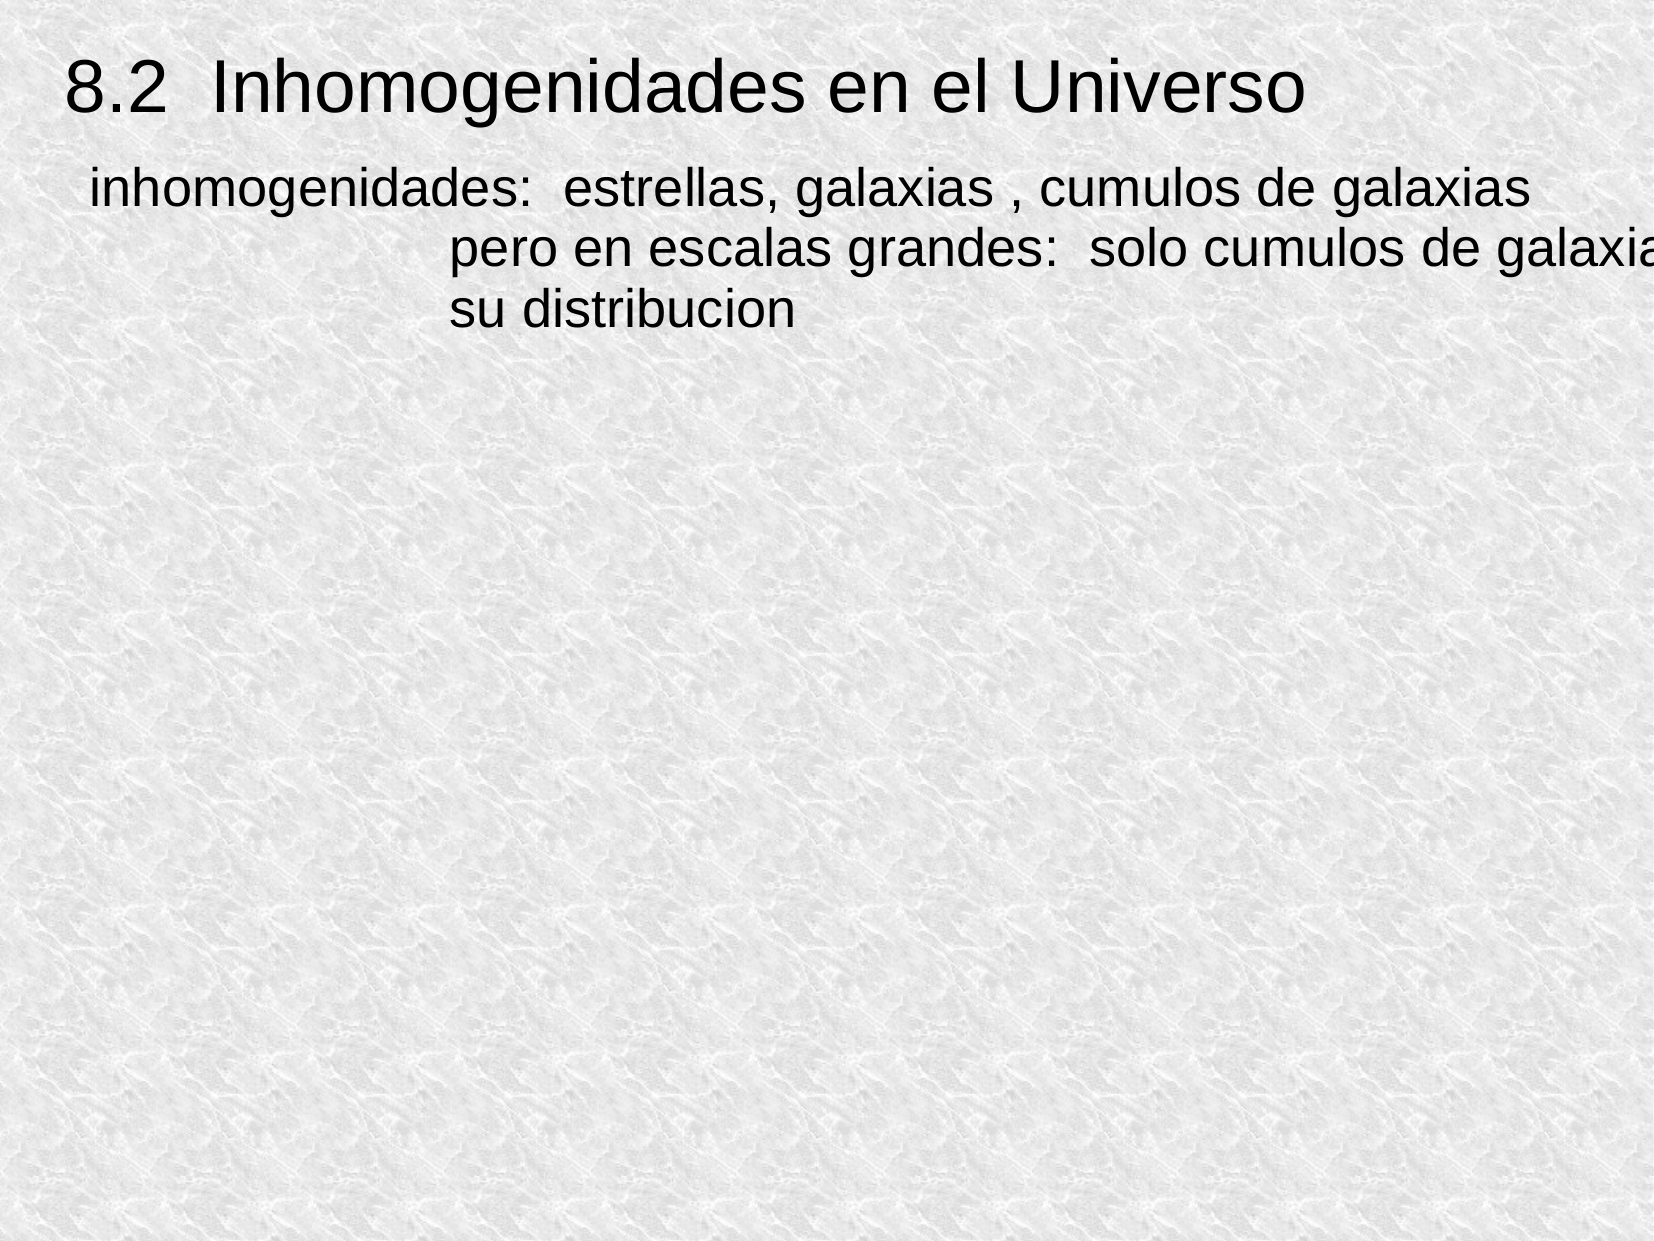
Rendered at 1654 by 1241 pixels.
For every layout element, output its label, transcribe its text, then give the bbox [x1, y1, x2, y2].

picture [0, 0, 1654, 1241]
text_box 8.2 Inhomogenidades en el Universo [50, 37, 1201, 144]
text_box inhomogenidades: estrellas, galaxias , cumulos de galaxias pero en escalas grandes: solo cumulos de galaxias y su distribucion [75, 150, 1566, 337]
picture [1645, 252, 1654, 263]
